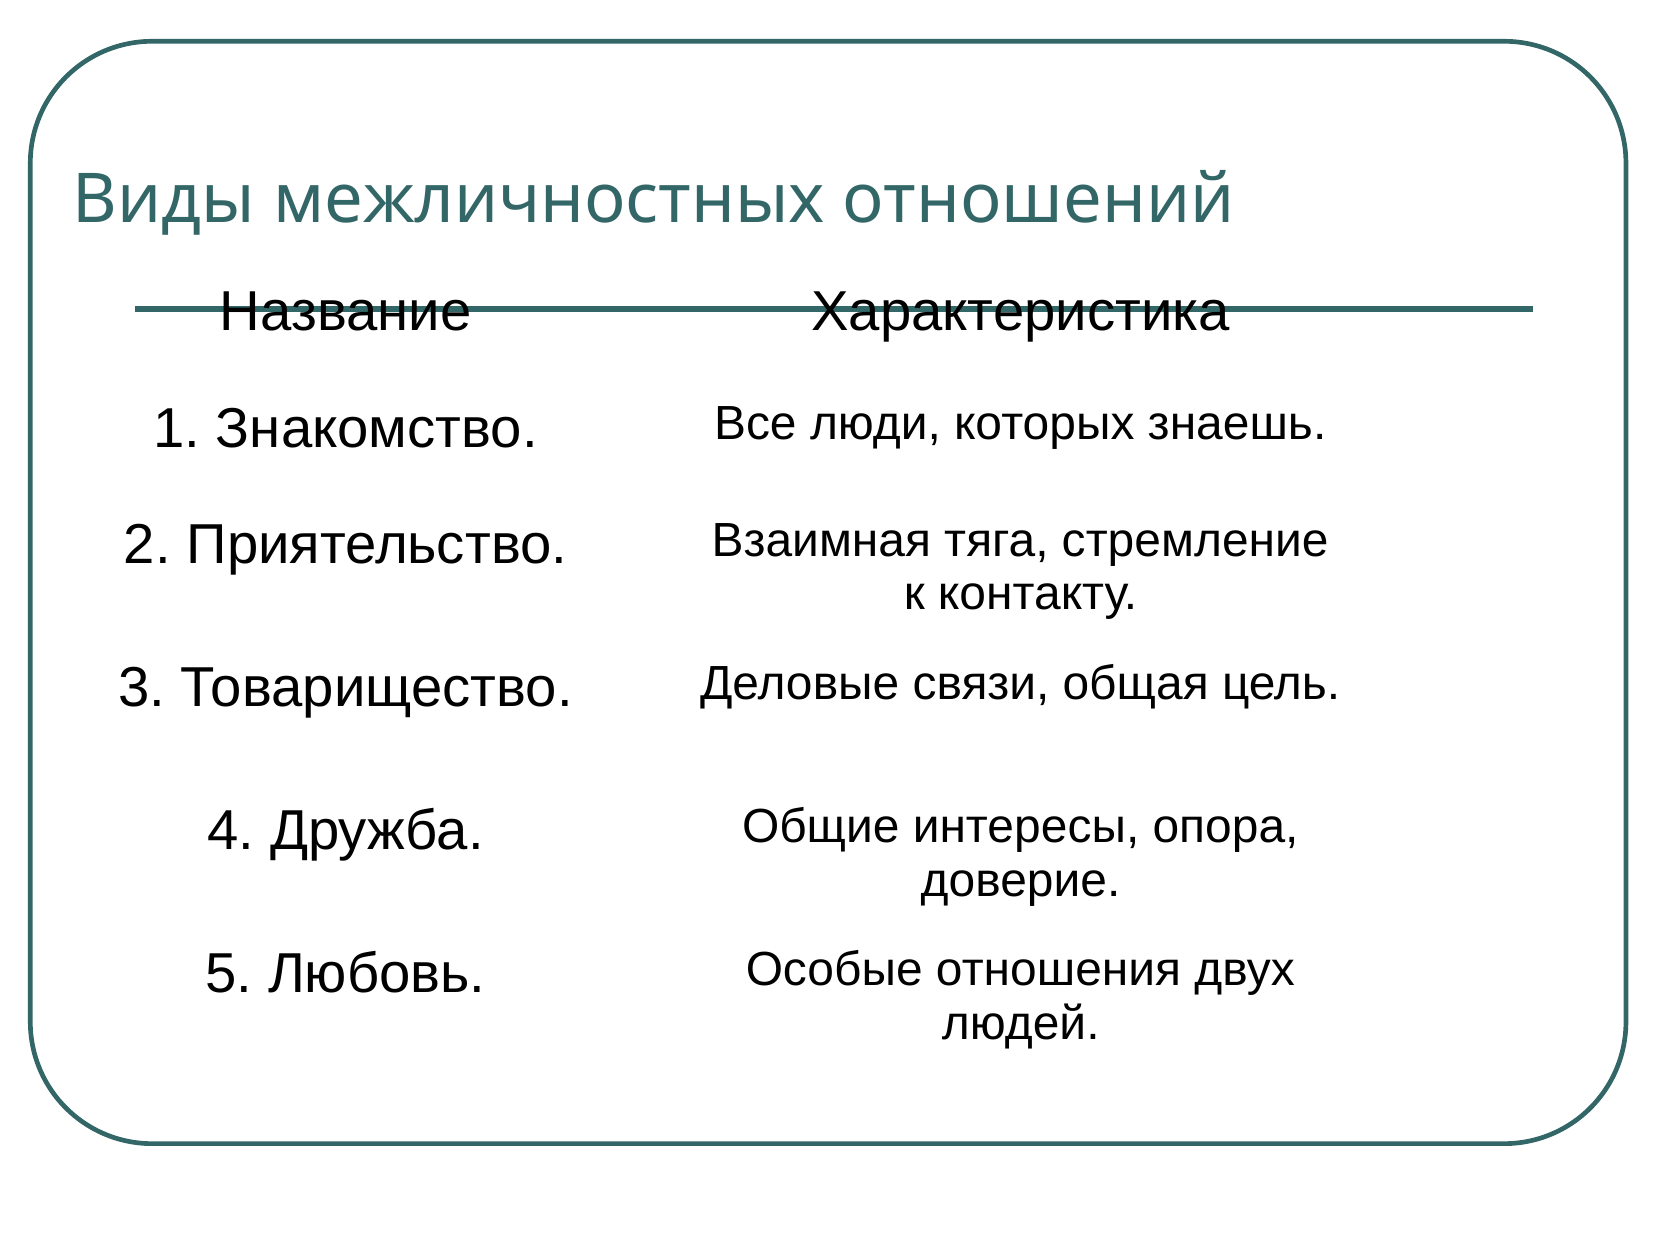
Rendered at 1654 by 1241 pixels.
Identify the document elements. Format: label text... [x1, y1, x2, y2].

table_cell Общие интересы, опора, доверие. [683, 791, 1358, 934]
table_cell Особые отношения двух людей. [683, 934, 1358, 1077]
text_box Виды межличностных отношений [58, 56, 1321, 244]
table_cell 3. Товарищество. [8, 648, 683, 791]
table_cell Взаимная тяга, стремление к контакту. [683, 505, 1358, 648]
table_cell Деловые связи, общая цель. [683, 648, 1358, 791]
table_cell 4. Дружба. [8, 791, 683, 934]
table_cell 1. Знакомство. [8, 389, 683, 505]
table_cell 2. Приятельство. [8, 505, 683, 648]
table_header Характеристика [683, 271, 1358, 389]
table_cell 5. Любовь. [8, 934, 683, 1077]
table_cell Все люди, которых знаешь. [683, 389, 1358, 505]
table_header Название [8, 271, 683, 389]
